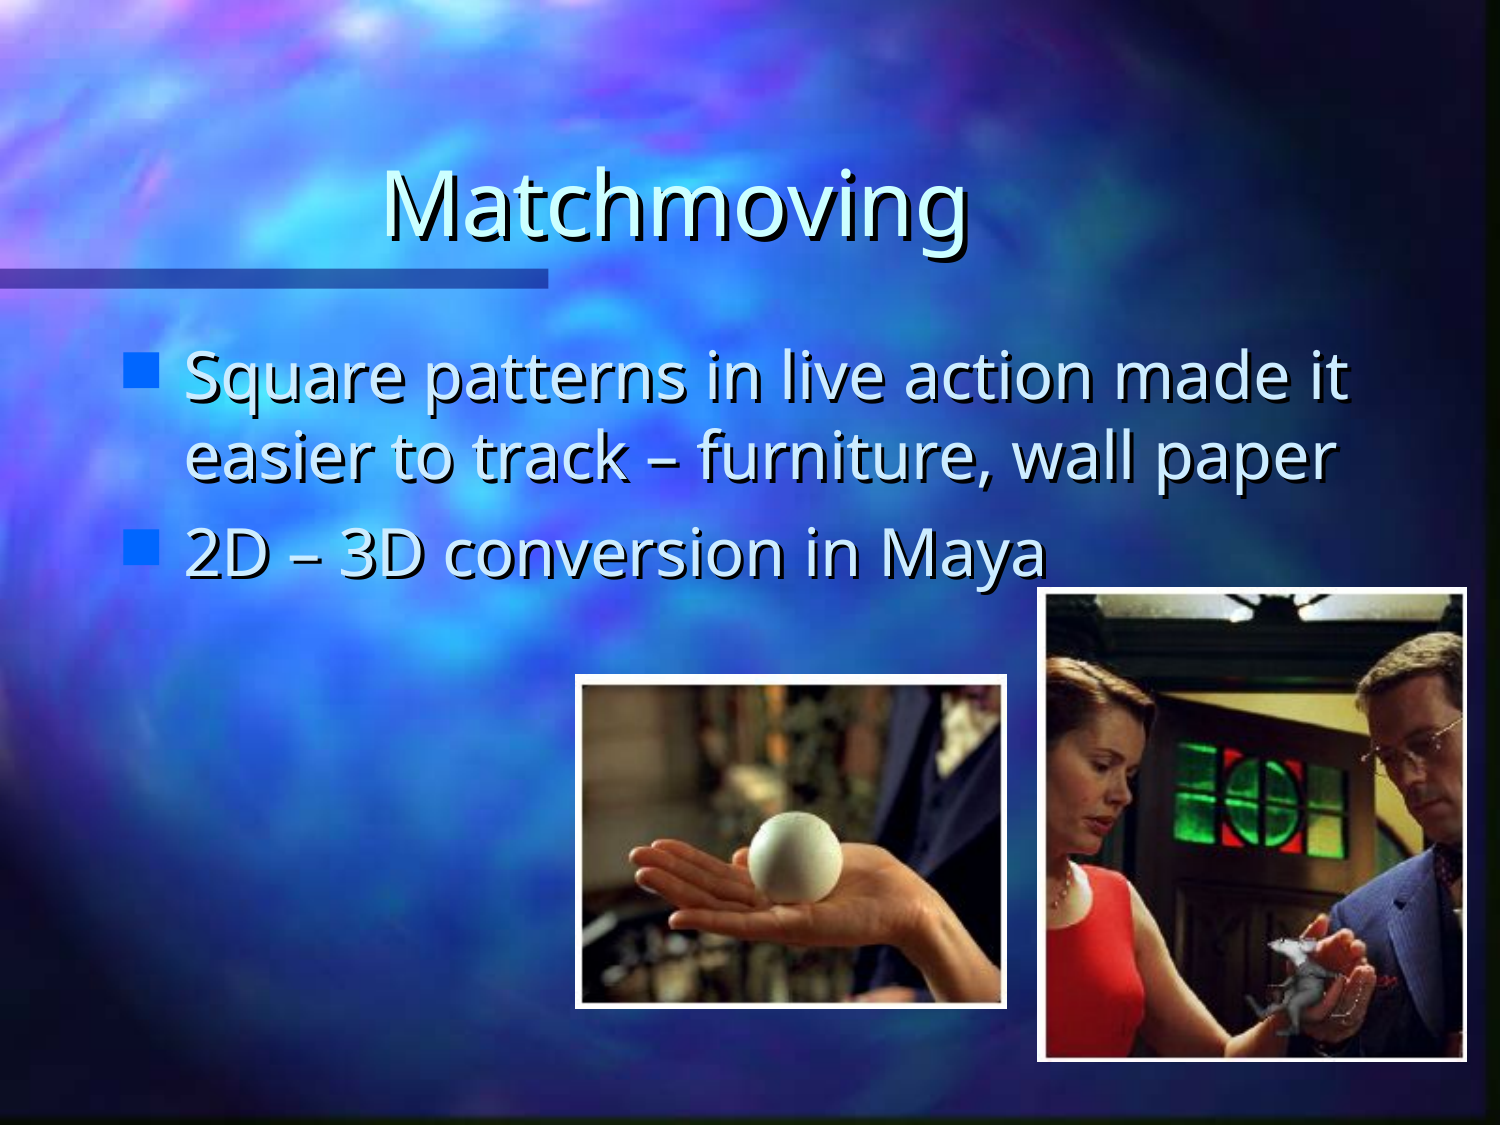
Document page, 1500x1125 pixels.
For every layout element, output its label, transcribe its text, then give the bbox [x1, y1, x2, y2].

list Square patterns in live action made it easier to track – furniture, wall paper 2D – 3D conversion in Maya [112, 324, 1388, 1001]
title Matchmoving [37, 74, 1313, 263]
picture [0, 0, 1500, 1125]
